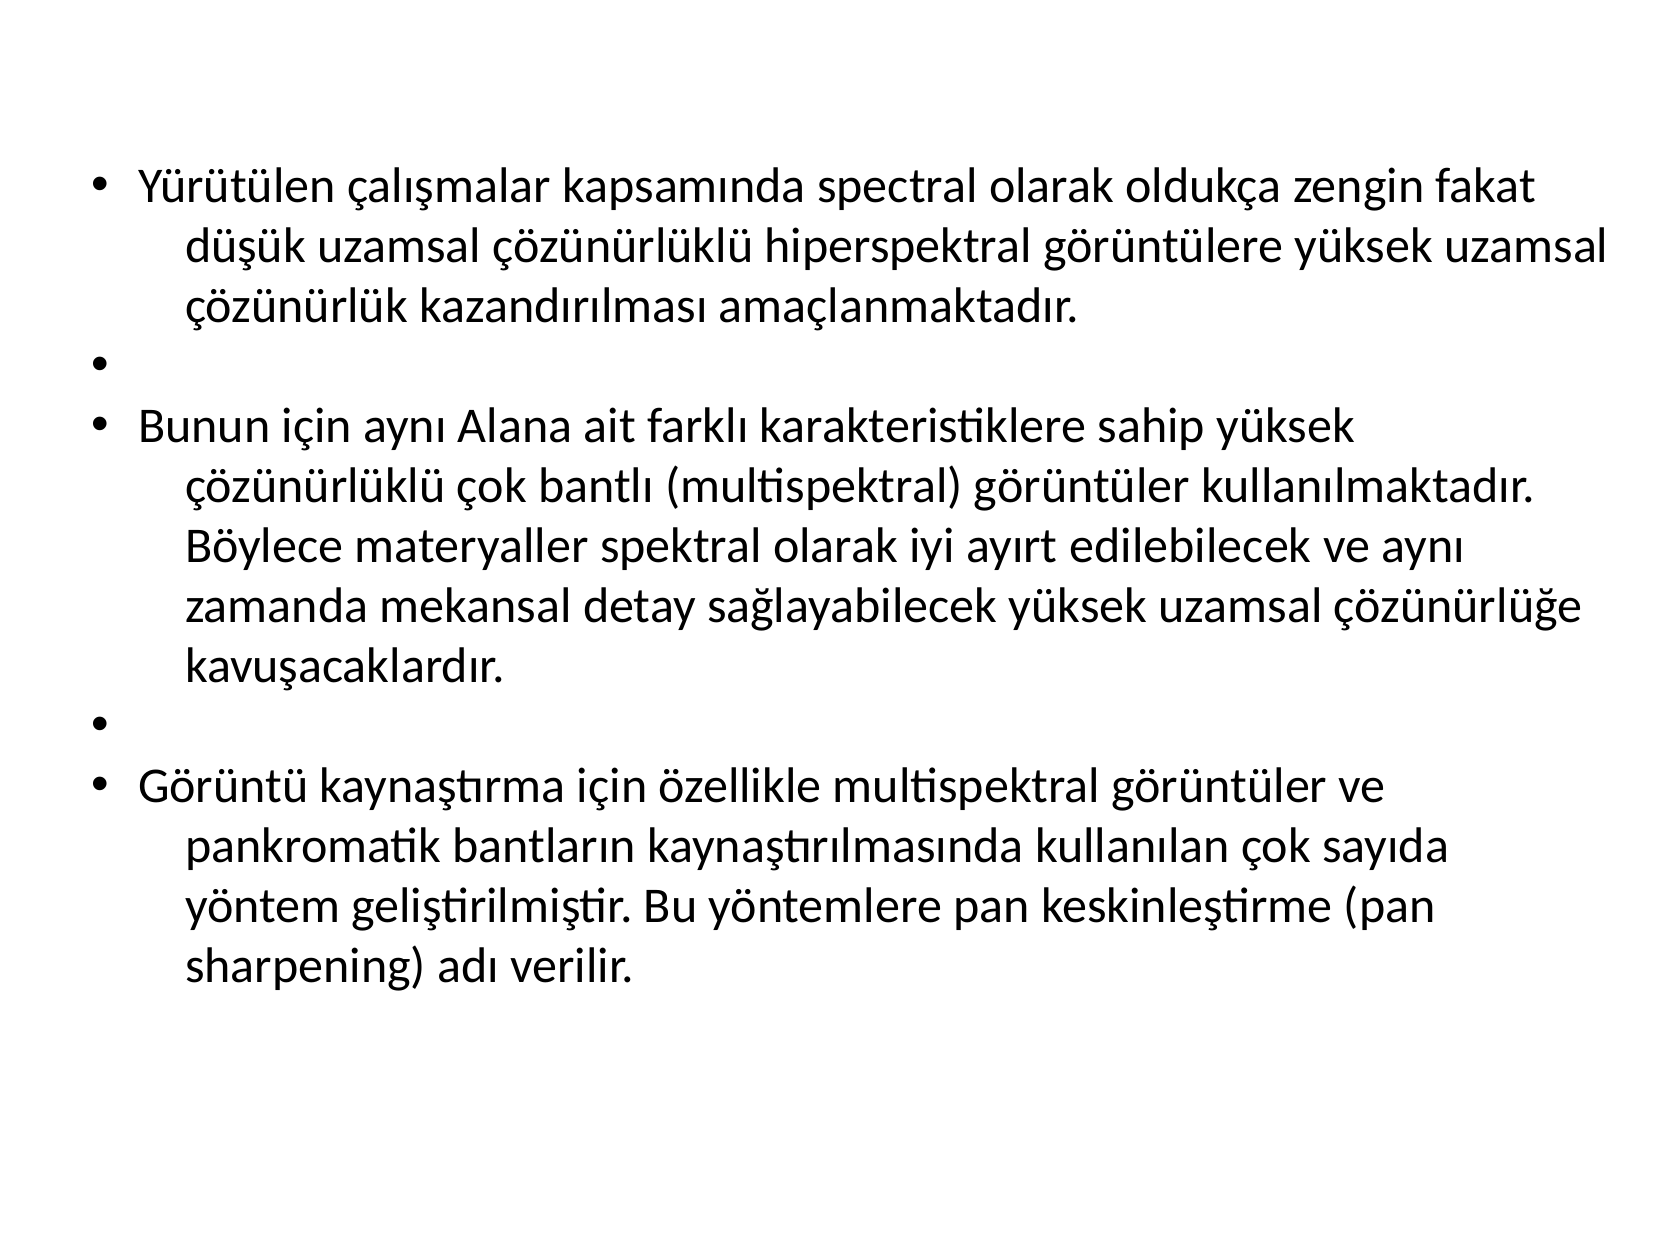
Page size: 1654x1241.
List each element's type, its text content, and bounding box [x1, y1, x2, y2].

text_box Yürütülen çalışmalar kapsamında spectral olarak oldukça zengin fakat düşük uzamsal çözünürlüklü hiperspektral görüntülere yüksek uzamsal çözünürlük kazandırılması amaçlanmaktadır. Bunun için aynı Alana ait farklı karakteristiklere sahip yüksek çözünürlüklü çok bantlı (multispektral) görüntüler kullanılmaktadır. Böylece materyaller spektral olarak iyi ayırt edilebilecek ve aynı zamanda mekansal detay sağlayabilecek yüksek uzamsal çözünürlüğe kavuşacaklardır. Görüntü kaynaştırma için özellikle multispektral görüntüler ve pankromatik bantların kaynaştırılmasında kullanılan çok sayıda yöntem geliştirilmiştir. Bu yöntemlere pan keskinleştirme (pan sharpening) adı verilir. [76, 145, 1629, 1001]
